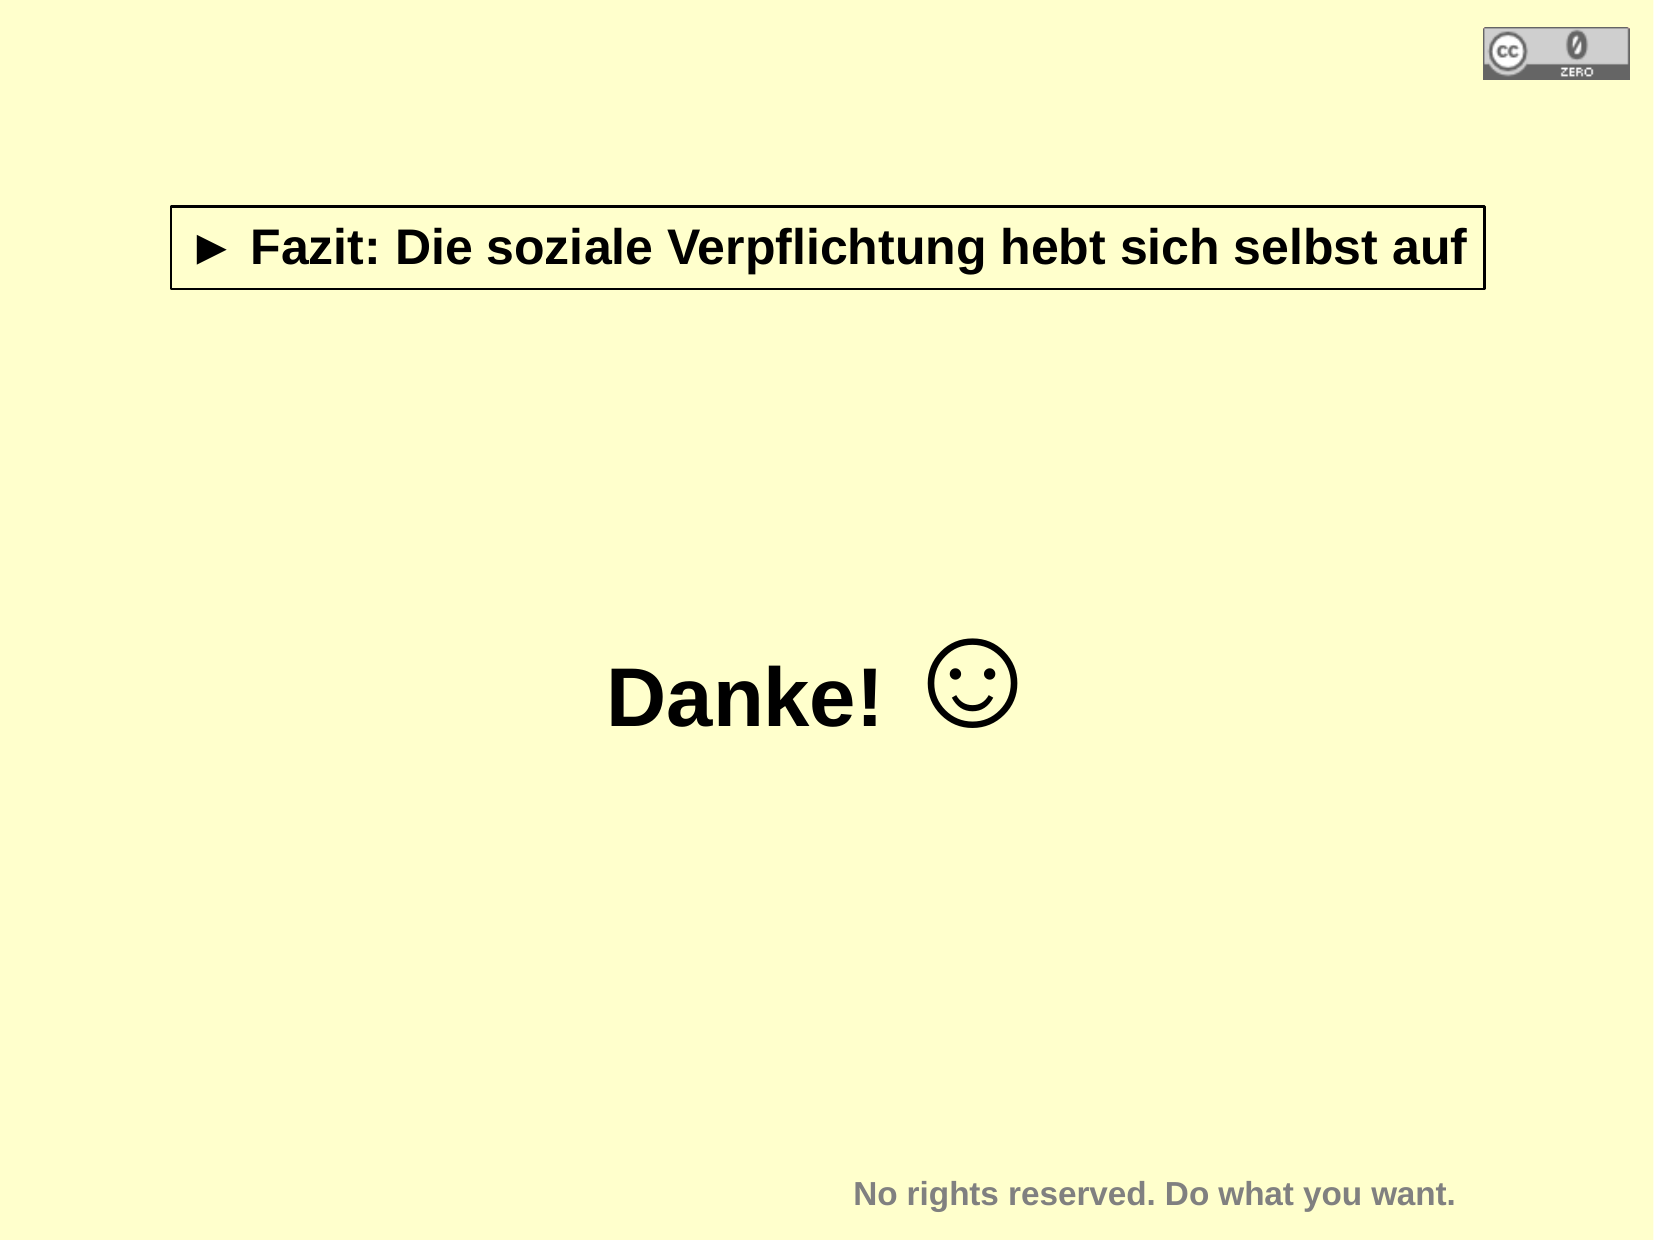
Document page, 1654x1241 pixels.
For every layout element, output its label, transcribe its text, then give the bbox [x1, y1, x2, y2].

list Danke! ☺ [92, 338, 1565, 1146]
picture [1483, 27, 1630, 80]
text_box No rights reserved. Do what you want. [838, 1167, 1477, 1221]
text_box ► Fazit: Die soziale Verpflichtung hebt sich selbst auf [171, 206, 1485, 289]
